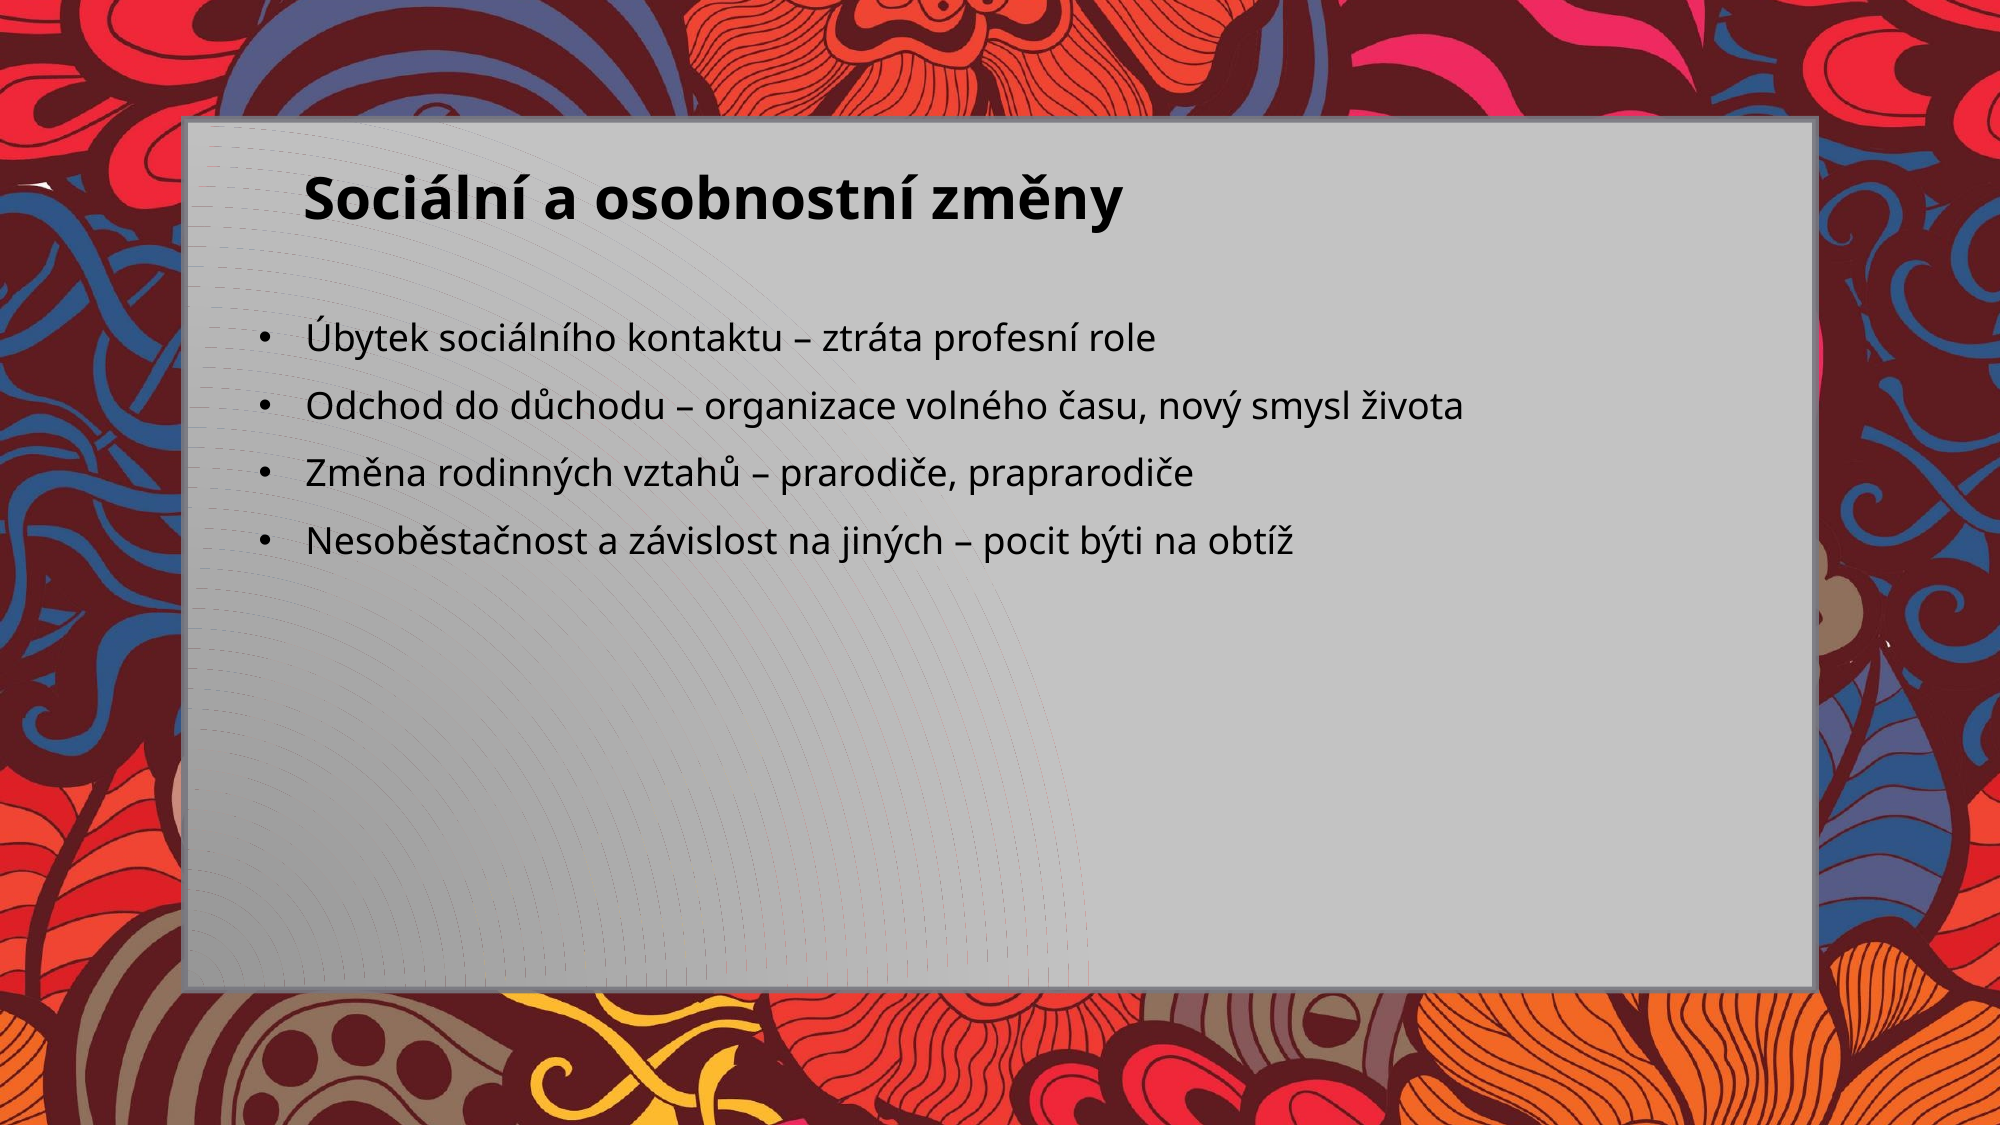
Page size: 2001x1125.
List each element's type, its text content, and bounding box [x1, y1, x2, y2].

picture [0, 0, 2000, 1125]
text_box Sociální a osobnostní změny Úbytek sociálního kontaktu – ztráta profesní role Odchod do důchodu – organizace volného času, nový smysl života Změna rodinných vztahů – prarodiče, praprarodiče Nesoběstačnost a závislost na jiných – pocit býti na obtíž [184, 119, 1816, 990]
